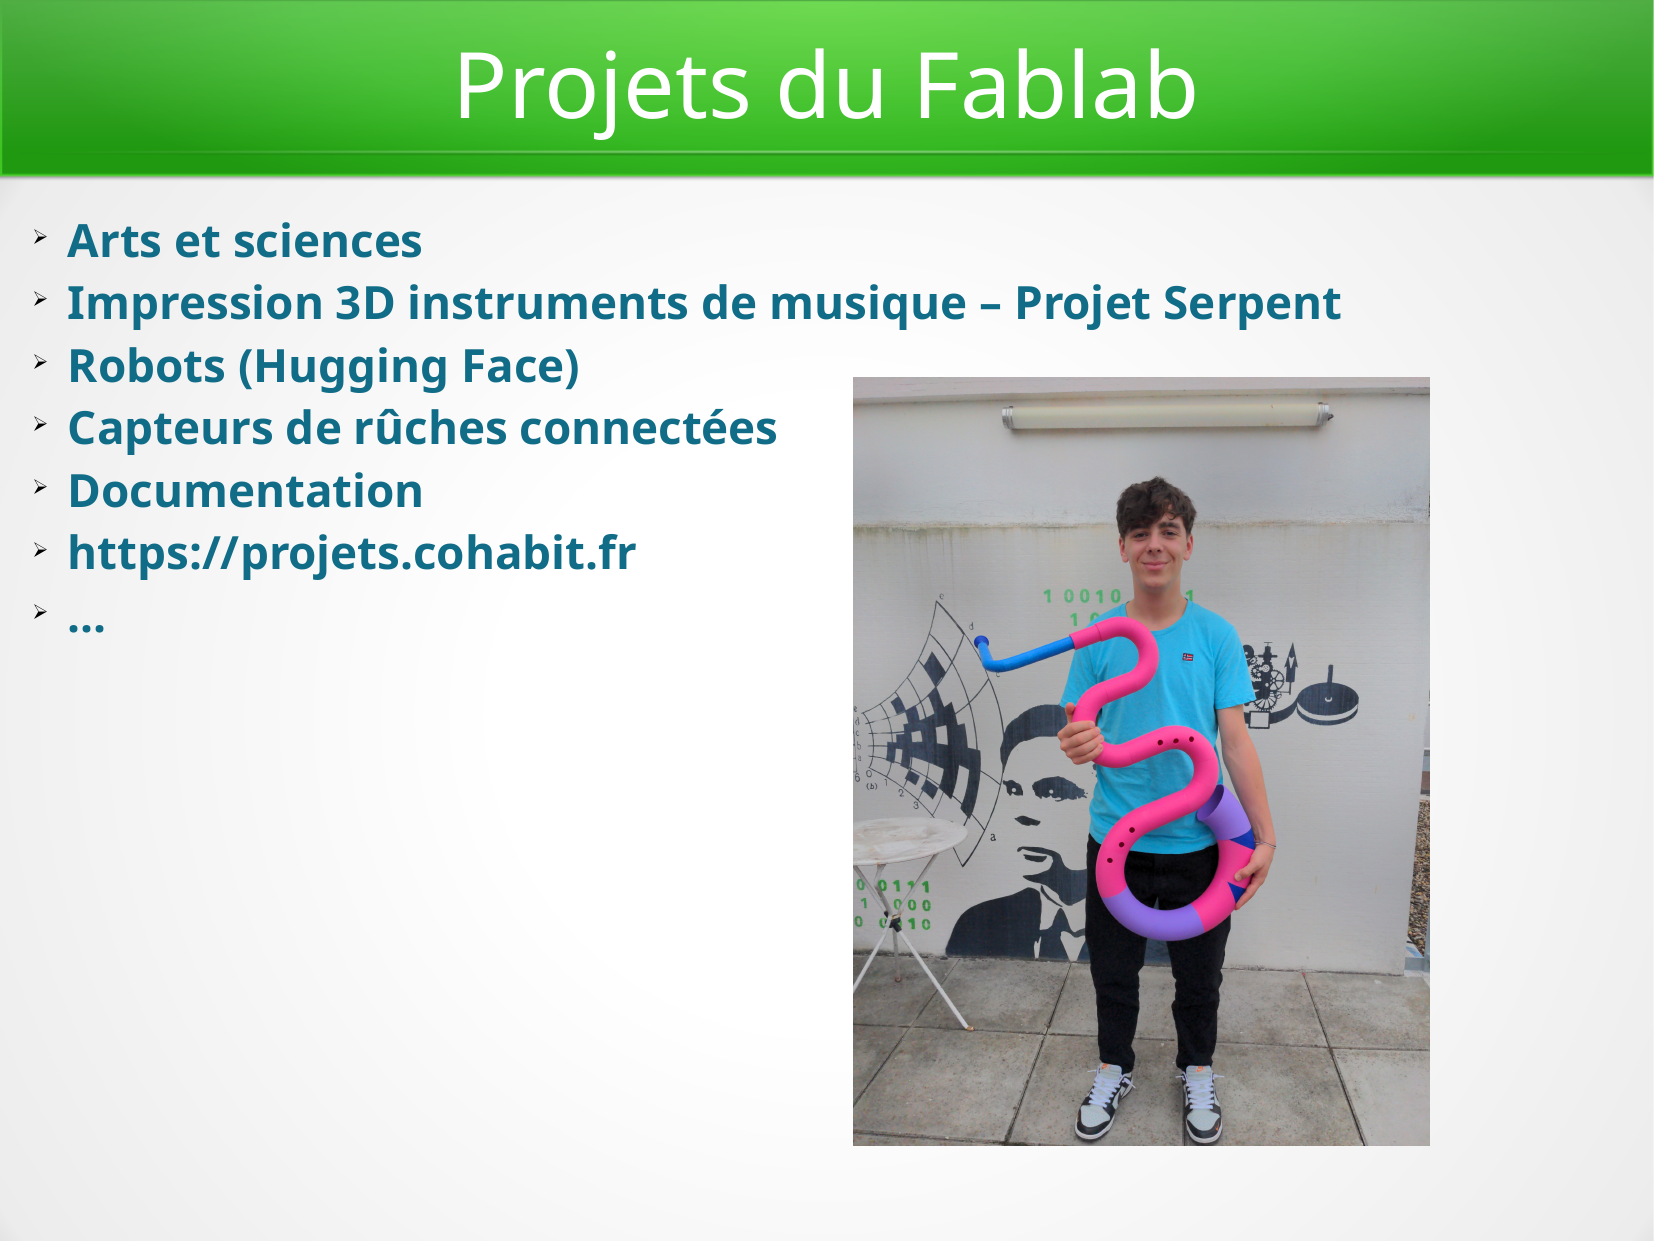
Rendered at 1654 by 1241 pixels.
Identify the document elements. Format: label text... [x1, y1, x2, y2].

text_box Arts et sciences Impression 3D instruments de musique – Projet Serpent Robots (Hugging Face) Capteurs de rûches connectées Documentation https://projets.cohabit.fr ... [17, 200, 1607, 985]
picture [0, 0, 1654, 1241]
title Projets du Fablab [82, 11, 1571, 154]
